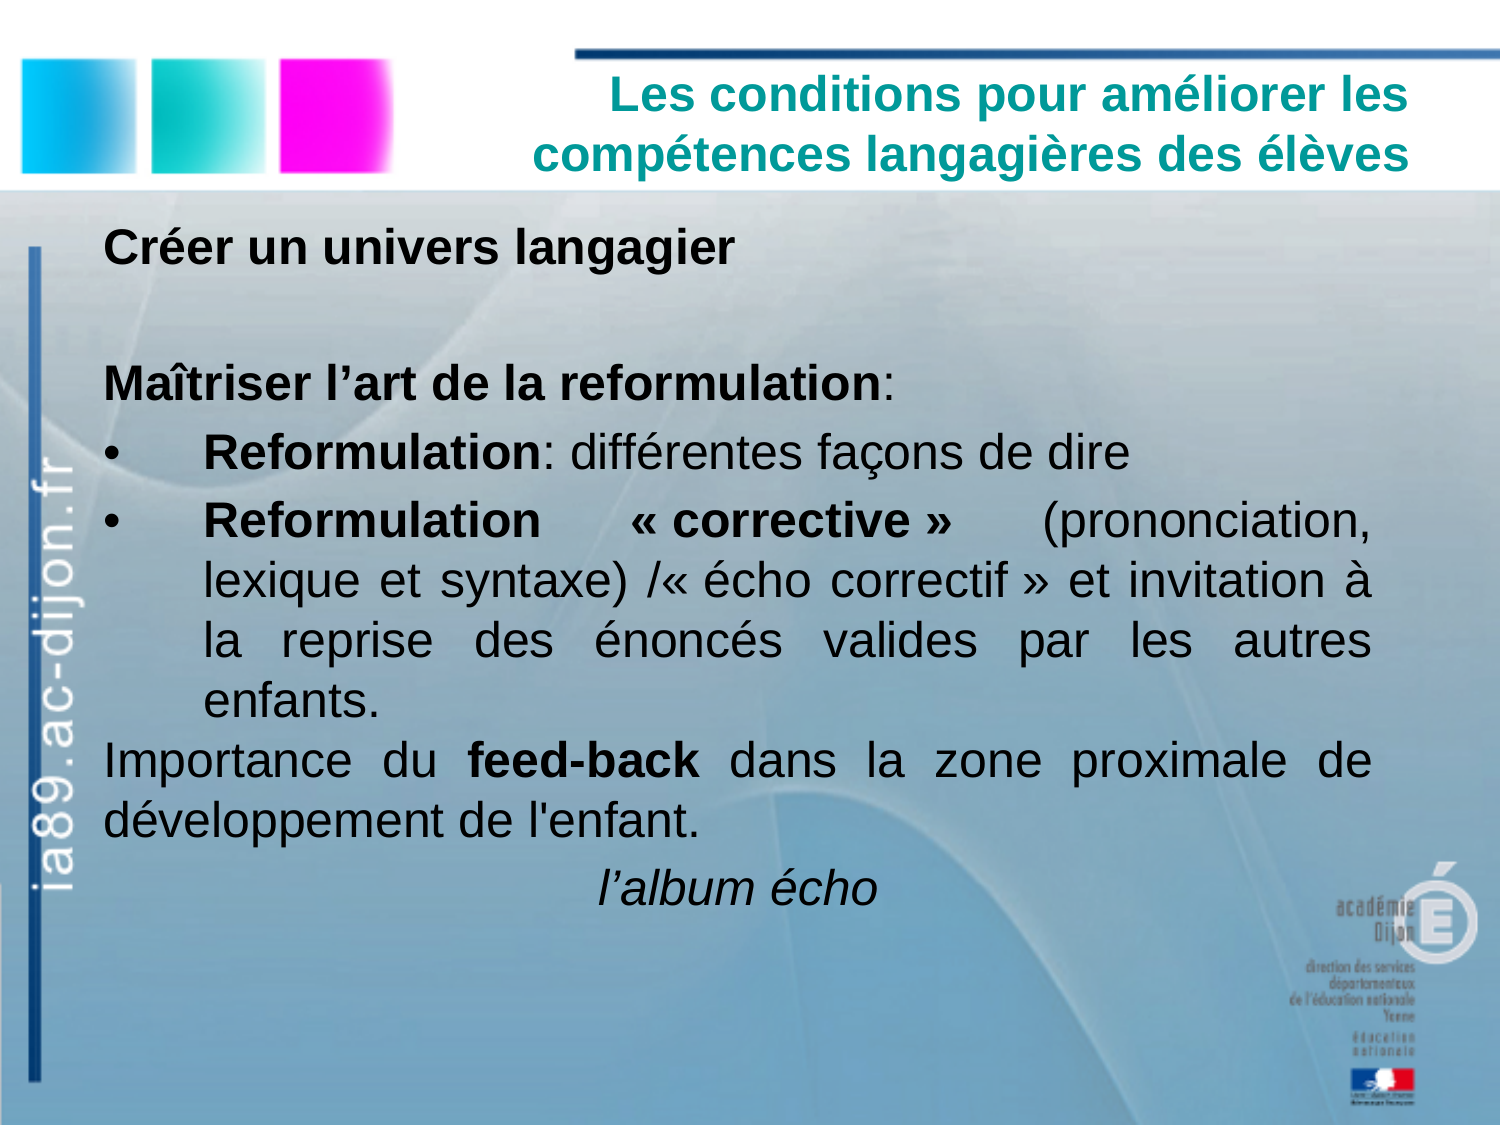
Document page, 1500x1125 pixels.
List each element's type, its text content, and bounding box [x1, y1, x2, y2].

text_box Créer un univers langagier Maîtriser l’art de la reformulation: • Reformulation: différentes façons de dire • Reformulation « corrective » (prononciation, lexique et syntaxe) /« écho correctif » et invitation à la reprise des énoncés valides par les autres enfants. Importance du feed-back dans la zone proximale de développement de l'enfant. l’album écho [88, 206, 1388, 984]
picture [0, 0, 1500, 1125]
title Les conditions pour améliorer les compétences langagières des élèves [454, 42, 1426, 200]
